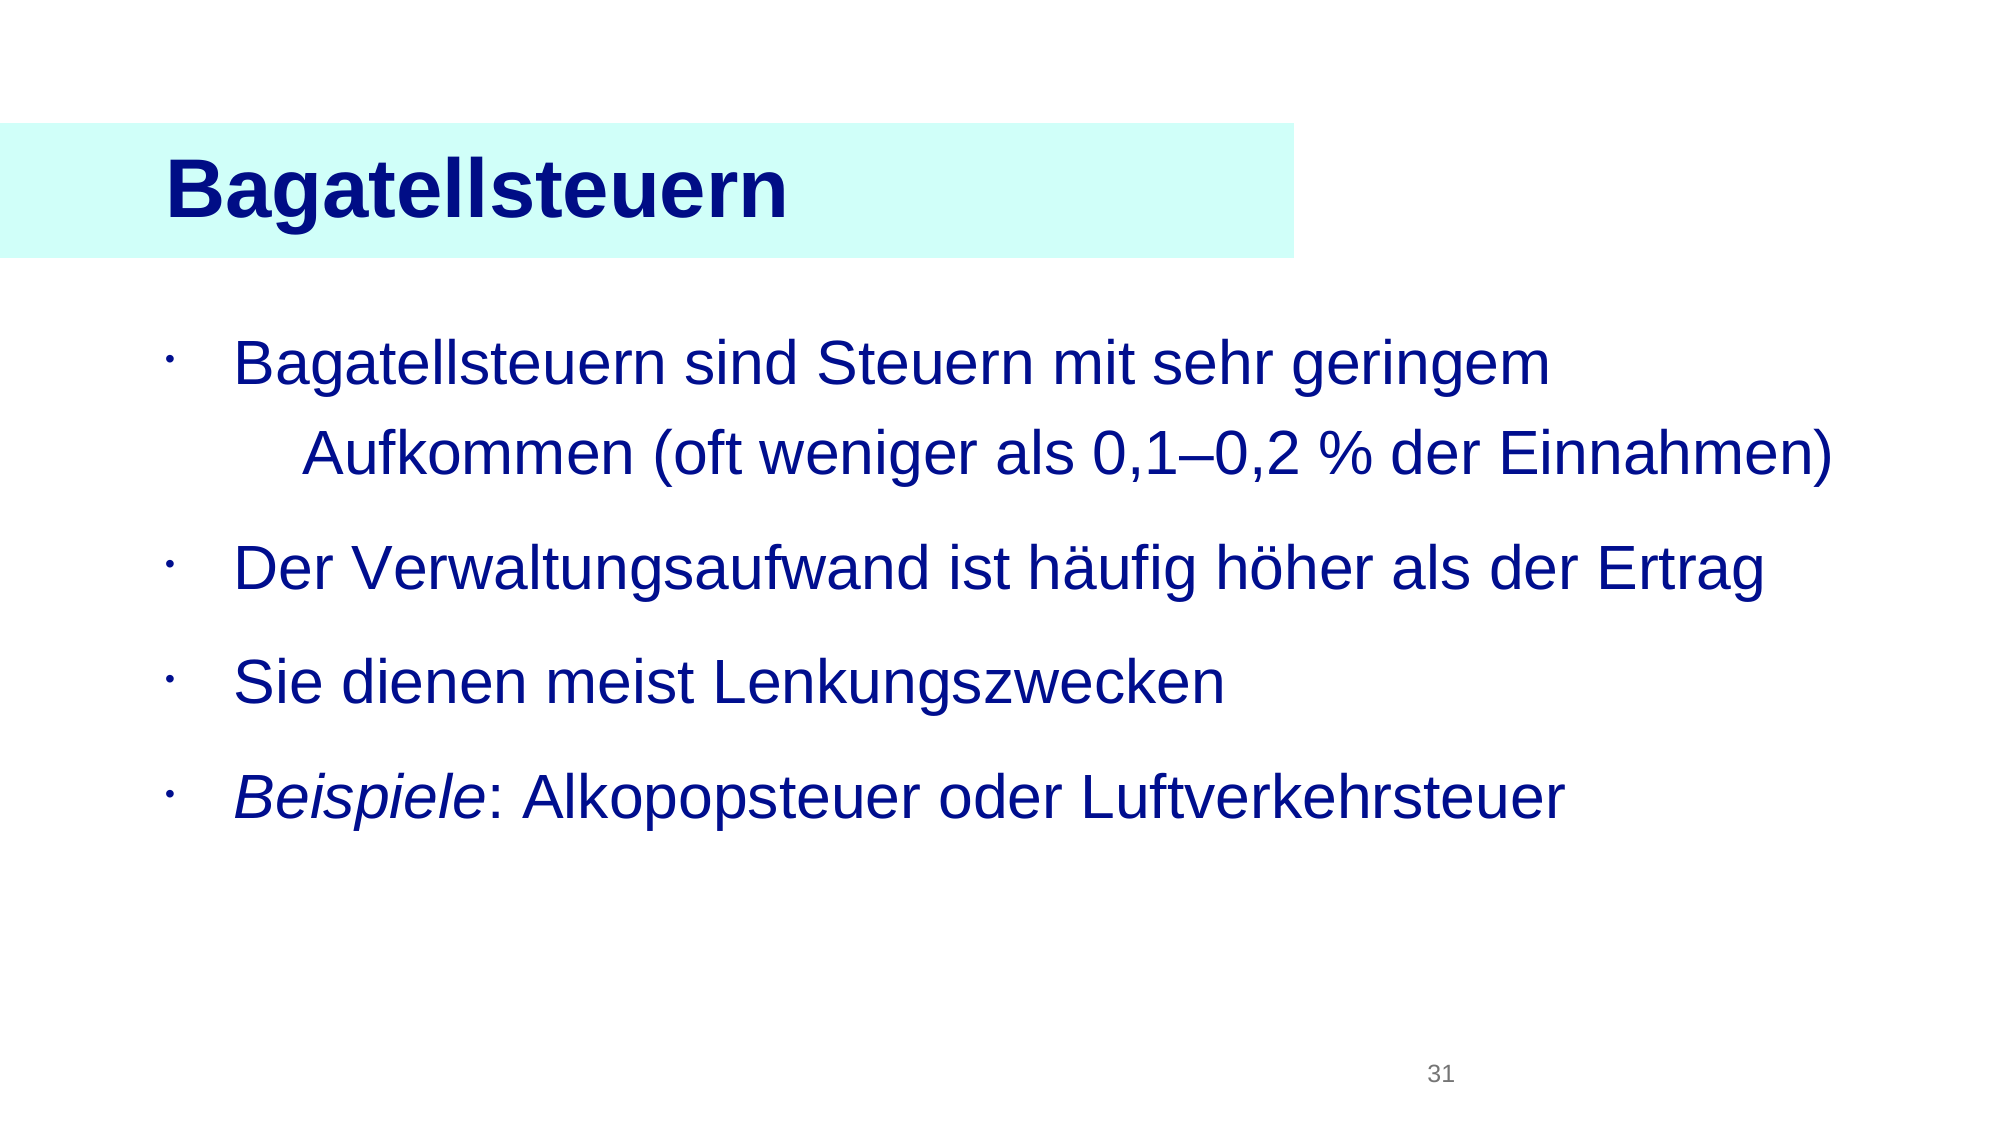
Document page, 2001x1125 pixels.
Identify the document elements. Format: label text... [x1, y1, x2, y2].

list Bagatellsteuern sind Steuern mit sehr geringem Aufkommen (oft weniger als 0,1–0,2 % der Einnahmen) Der Verwaltungsaufwand ist häufig höher als der Ertrag Sie dienen meist Lenkungszwecken Beispiele: Alkopopsteuer oder Luftverkehrsteuer [137, 299, 1863, 1065]
list Bagatellsteuern [150, 126, 1288, 255]
